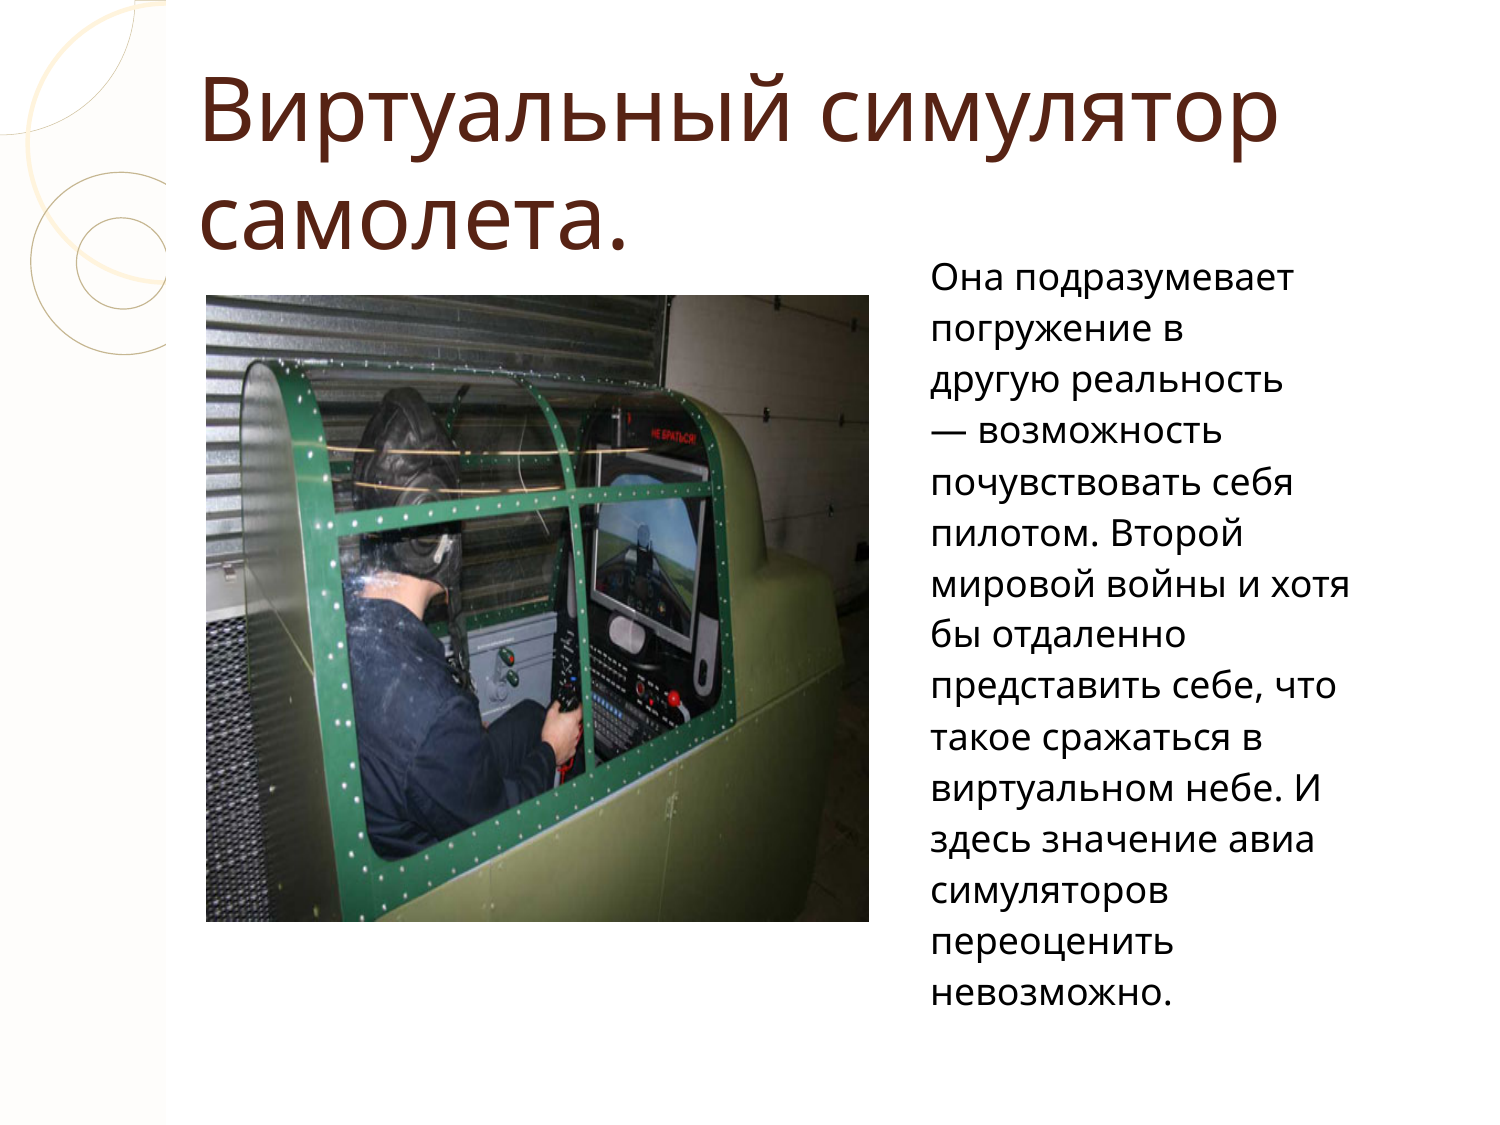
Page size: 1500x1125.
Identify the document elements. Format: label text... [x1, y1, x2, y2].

picture [206, 295, 869, 922]
title Виртуальный симулятор самолета. [183, 45, 1466, 233]
text_box Она подразумевает погружение в другую реальность — возможность почувствовать себя пилотом. Второй мировой войны и хотя бы отдаленно представить себе, что такое сражаться в виртуальном небе. И здесь значение авиа симуляторов переоценить невозможно. [915, 243, 1377, 1024]
